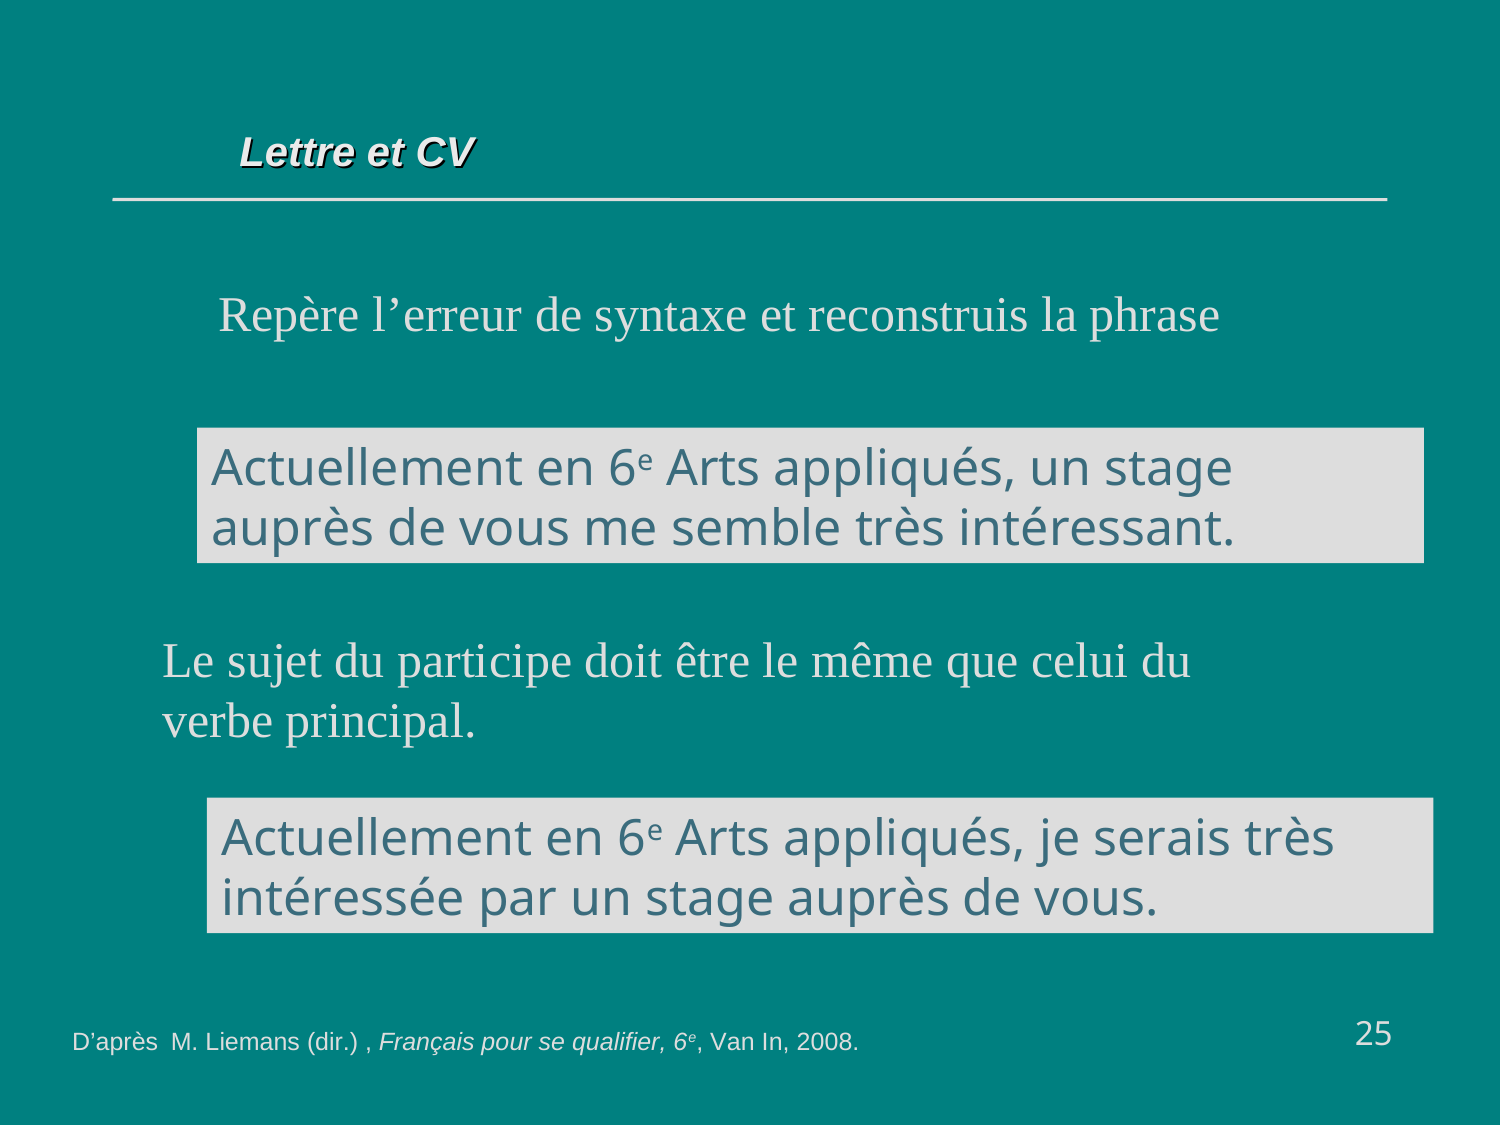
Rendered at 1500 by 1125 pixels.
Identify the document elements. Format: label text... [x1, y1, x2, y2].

text_box Le sujet du participe doit être le même que celui du verbe principal. [147, 620, 1241, 756]
text_box Actuellement en 6e Arts appliqués, un stage auprès de vous me semble très intéressant. [197, 427, 1424, 564]
text_box D’après M. Liemans (dir.) , Français pour se qualifier, 6e, Van In, 2008. [57, 992, 1219, 1069]
text_box Actuellement en 6e Arts appliqués, je serais très intéressée par un stage auprès de vous. [206, 797, 1434, 934]
text_box Repère l’erreur de syntaxe et reconstruis la phrase [59, 274, 1380, 350]
text_box Lettre et CV [224, 116, 489, 183]
